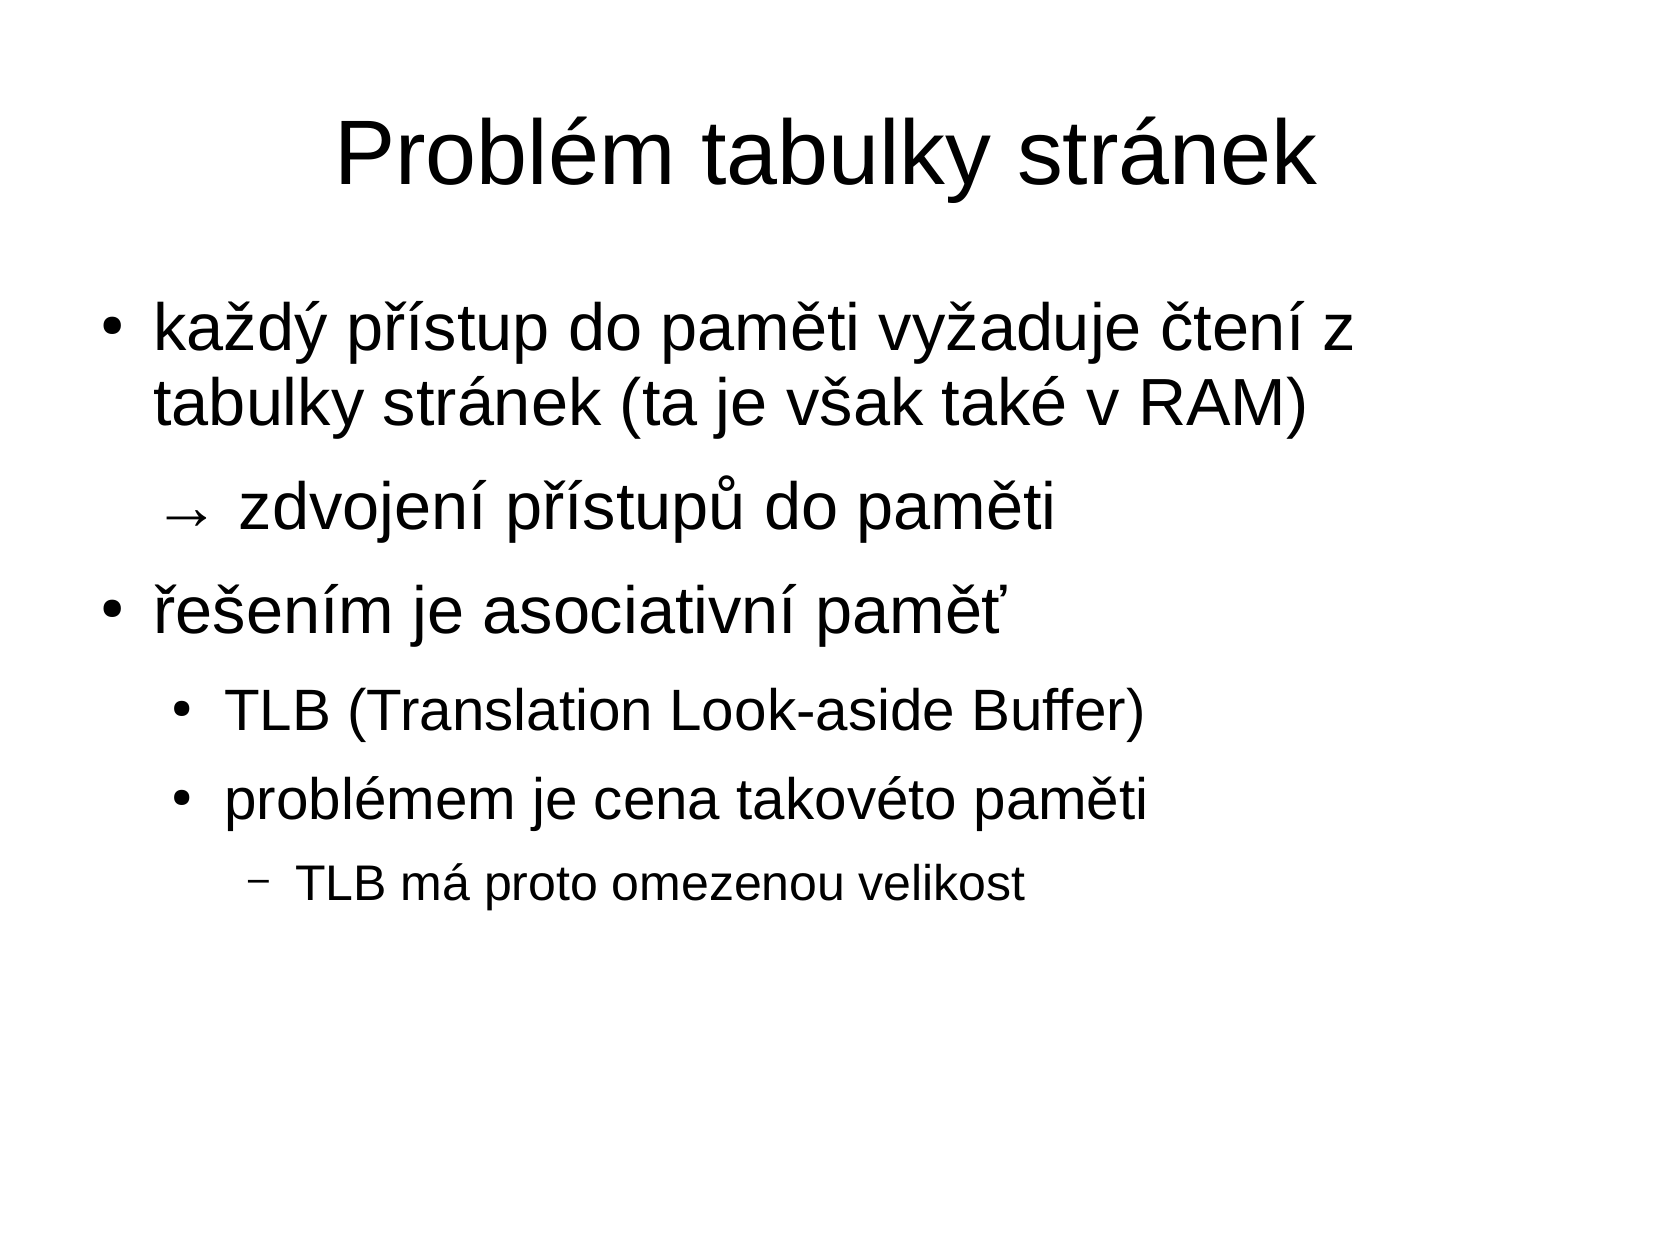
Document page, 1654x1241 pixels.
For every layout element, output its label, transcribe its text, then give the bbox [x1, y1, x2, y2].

title Problém tabulky stránek [82, 49, 1571, 257]
list každý přístup do paměti vyžaduje čtení z tabulky stránek (ta je však také v RAM) → zdvojení přístupů do paměti řešením je asociativní paměť TLB (Translation Look-aside Buffer) problémem je cena takovéto paměti TLB má proto omezenou velikost [82, 290, 1571, 1010]
